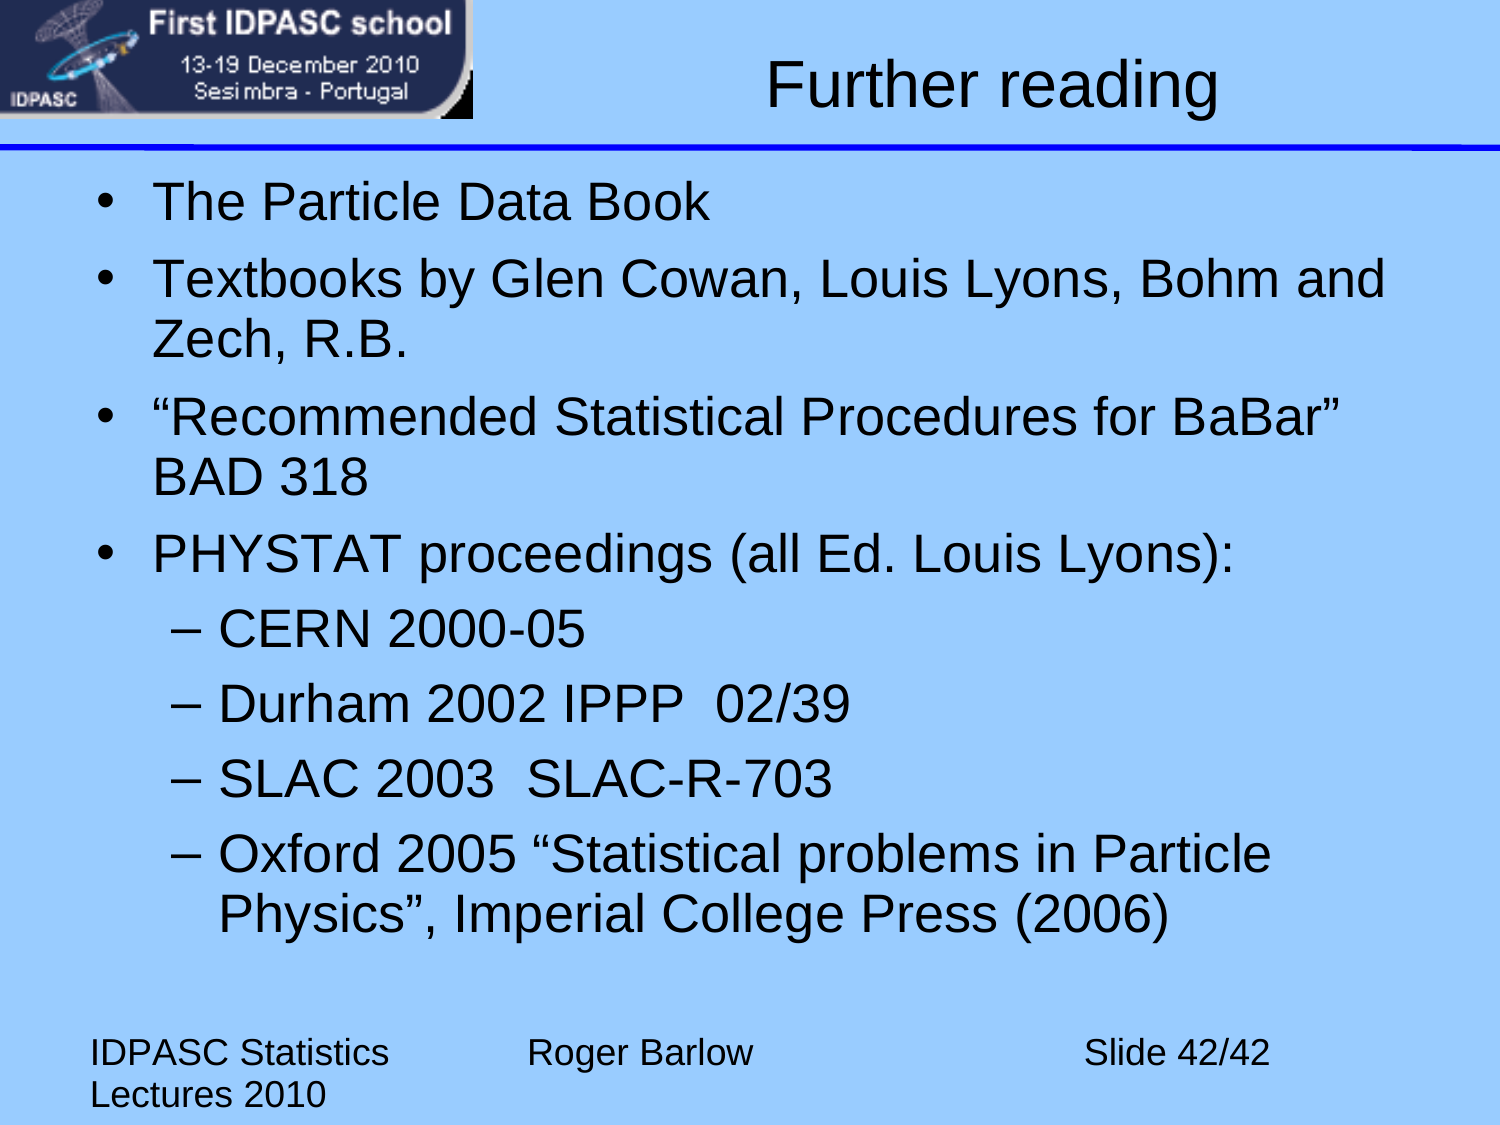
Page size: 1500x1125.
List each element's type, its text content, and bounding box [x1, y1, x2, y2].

title Further reading [561, 41, 1426, 122]
list The Particle Data Book Textbooks by Glen Cowan, Louis Lyons, Bohm and Zech, R.B. “Recommended Statistical Procedures for BaBar” BAD 318 PHYSTAT proceedings (all Ed. Louis Lyons): CERN 2000-05 Durham 2002 IPPP 02/39 SLAC 2003 SLAC-R-703 Oxford 2005 “Statistical problems in Particle Physics”, Imperial College Press (2006) [96, 168, 1447, 945]
picture [0, 0, 473, 119]
